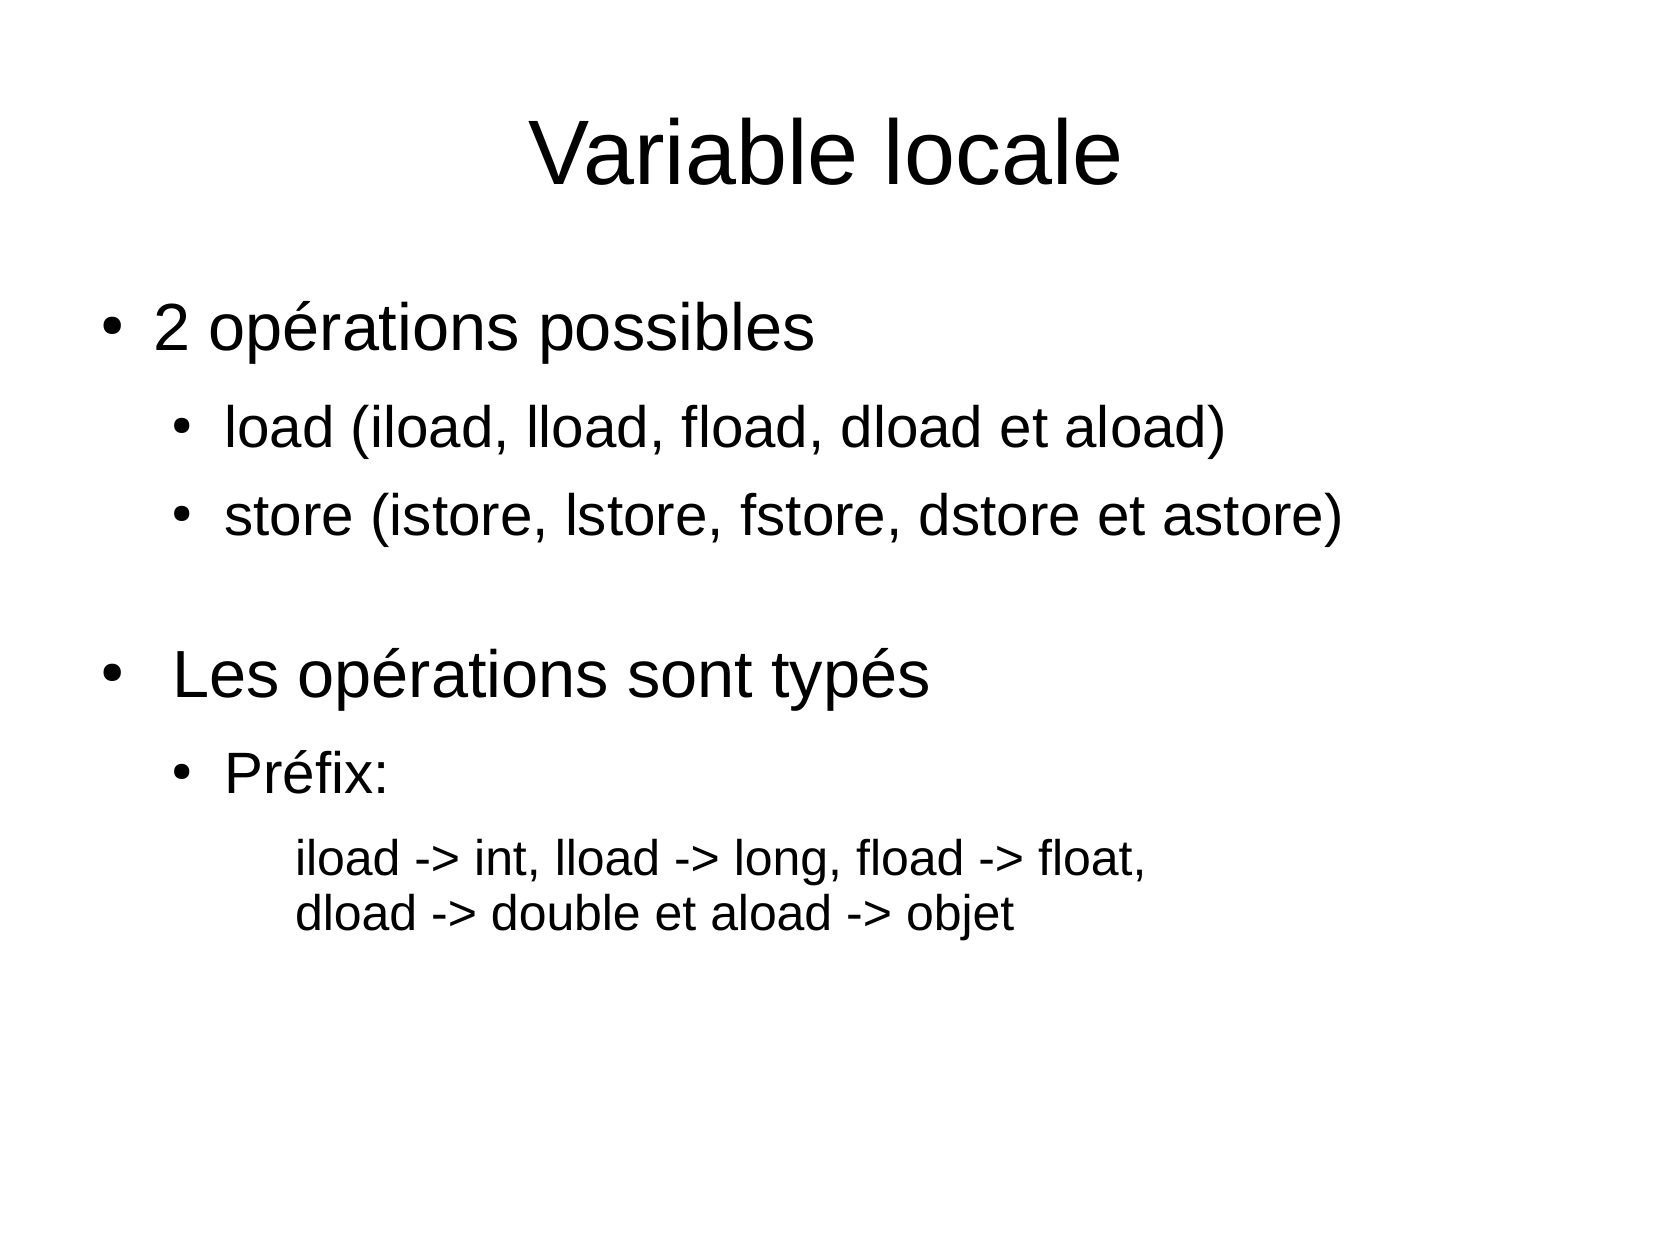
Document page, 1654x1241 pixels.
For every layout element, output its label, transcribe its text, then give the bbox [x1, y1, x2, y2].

title Variable locale [82, 56, 1571, 250]
list 2 opérations possibles load (iload, lload, fload, dload et aload) store (istore, lstore, fstore, dstore et astore) Les opérations sont typés Préfix: iload -> int, lload -> long, fload -> float, dload -> double et aload -> objet [82, 290, 1571, 1094]
